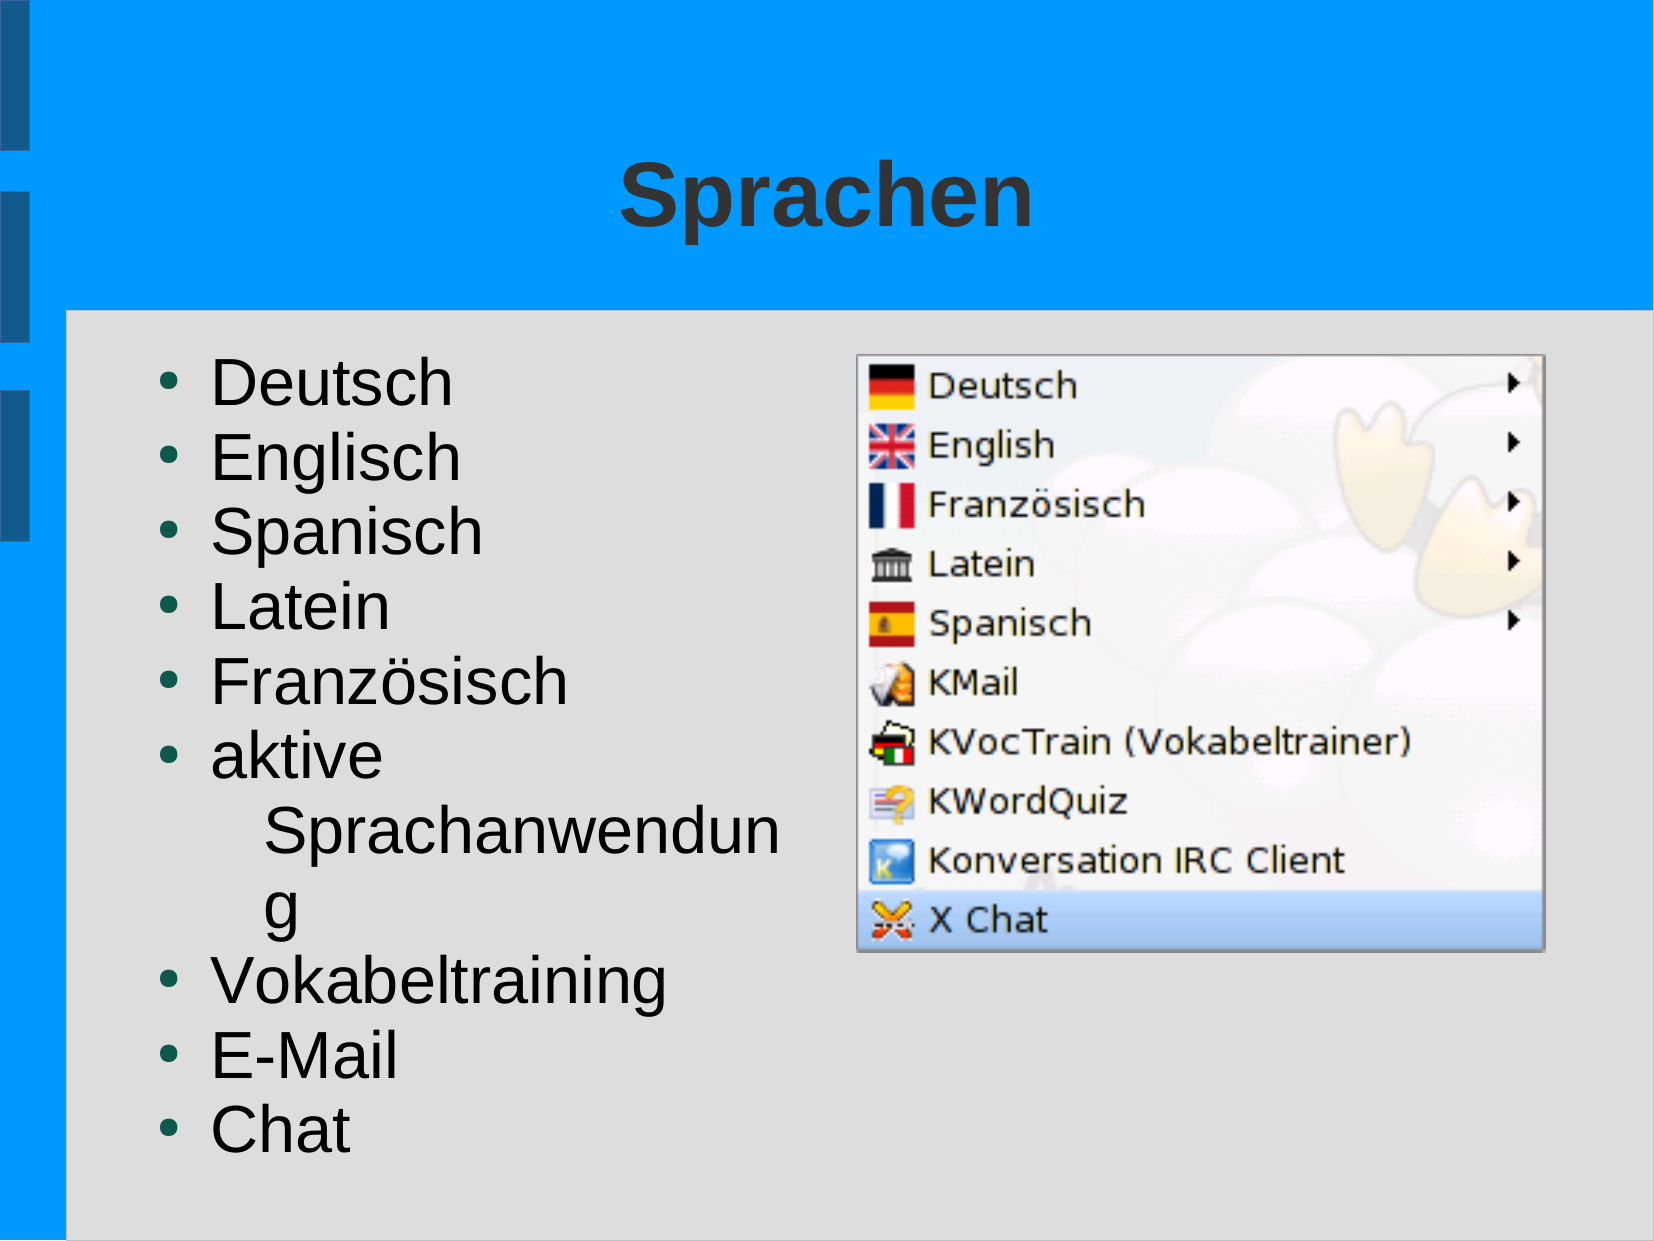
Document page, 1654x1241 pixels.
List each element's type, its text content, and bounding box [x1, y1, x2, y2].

title Sprachen [121, 91, 1534, 299]
picture [856, 354, 1546, 953]
list Deutsch Englisch Spanisch Latein Französisch aktive Sprachanwendung Vokabeltraining E-Mail Chat [121, 344, 811, 1127]
